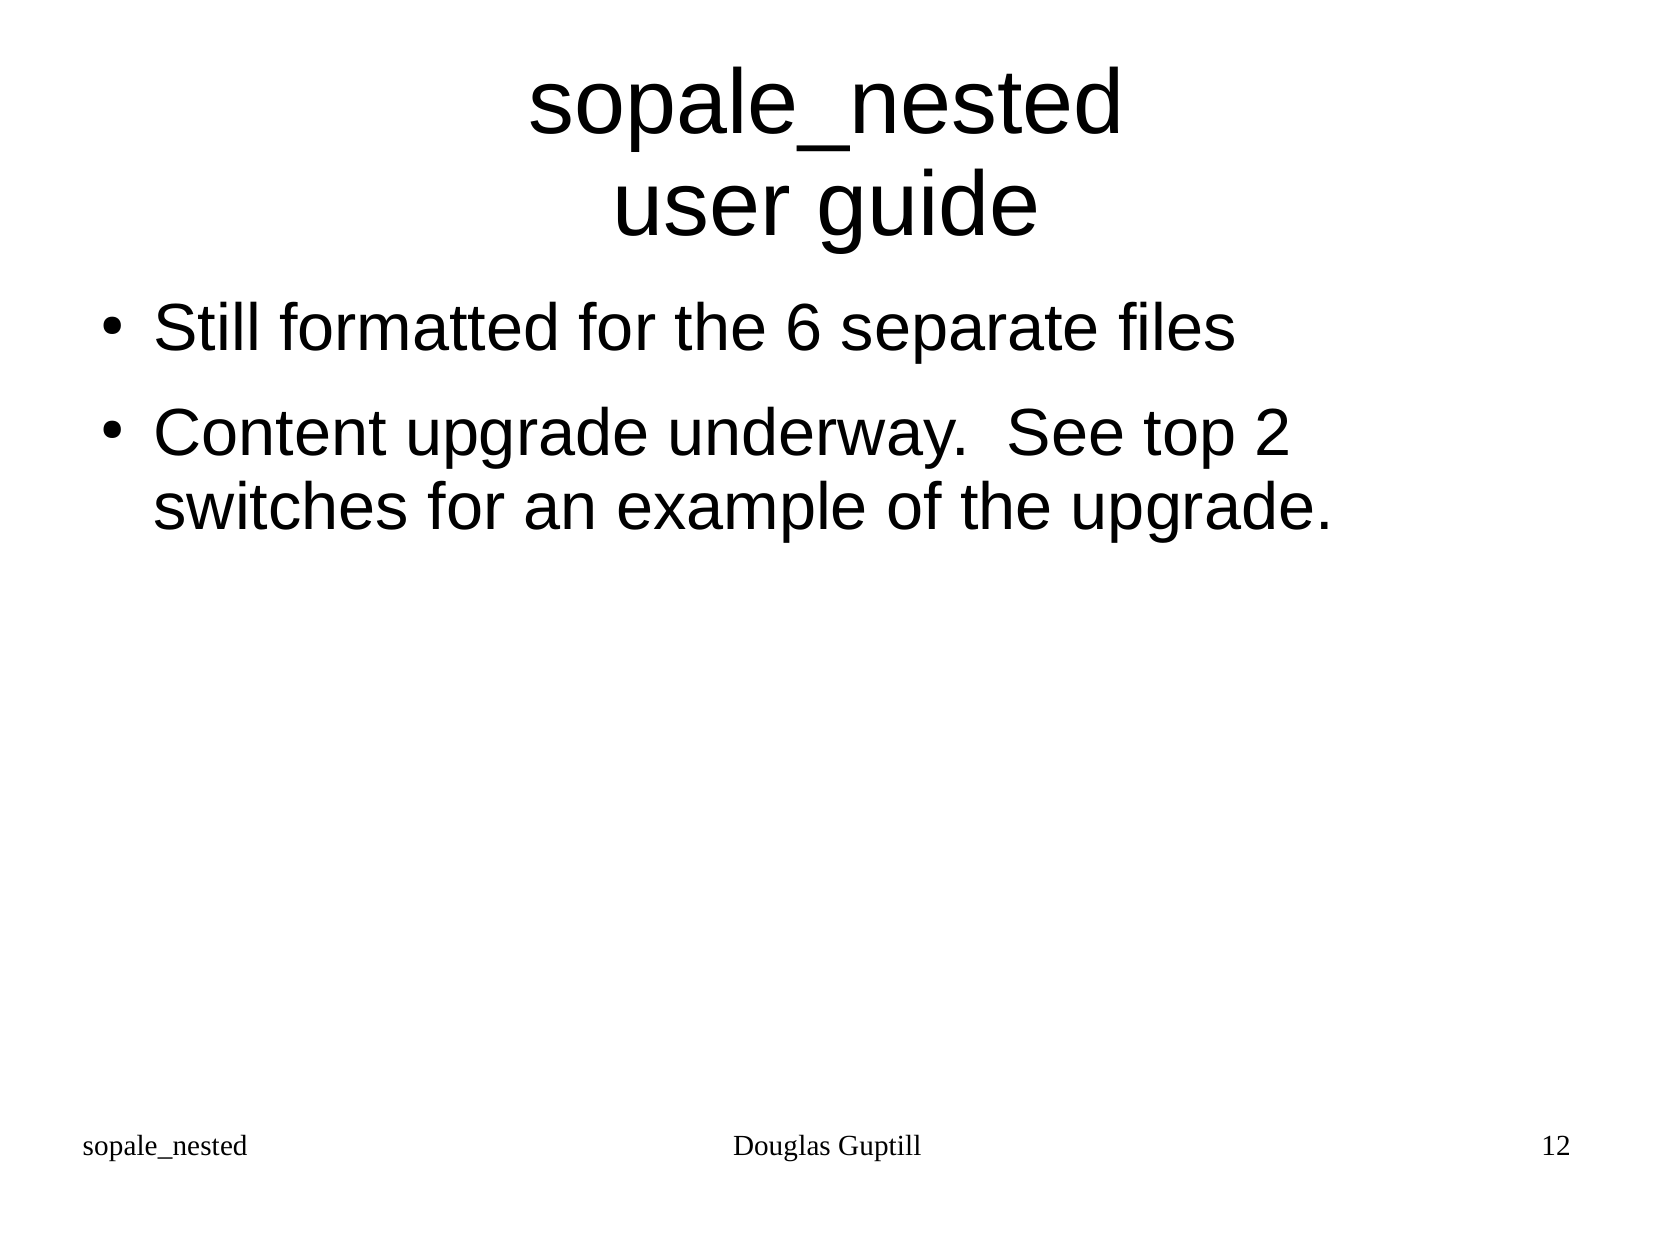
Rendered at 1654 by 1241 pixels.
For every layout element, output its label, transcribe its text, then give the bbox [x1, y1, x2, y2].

list Still formatted for the 6 separate files Content upgrade underway. See top 2 switches for an example of the upgrade. [82, 290, 1538, 1010]
title sopale_nested user guide [82, 49, 1571, 257]
